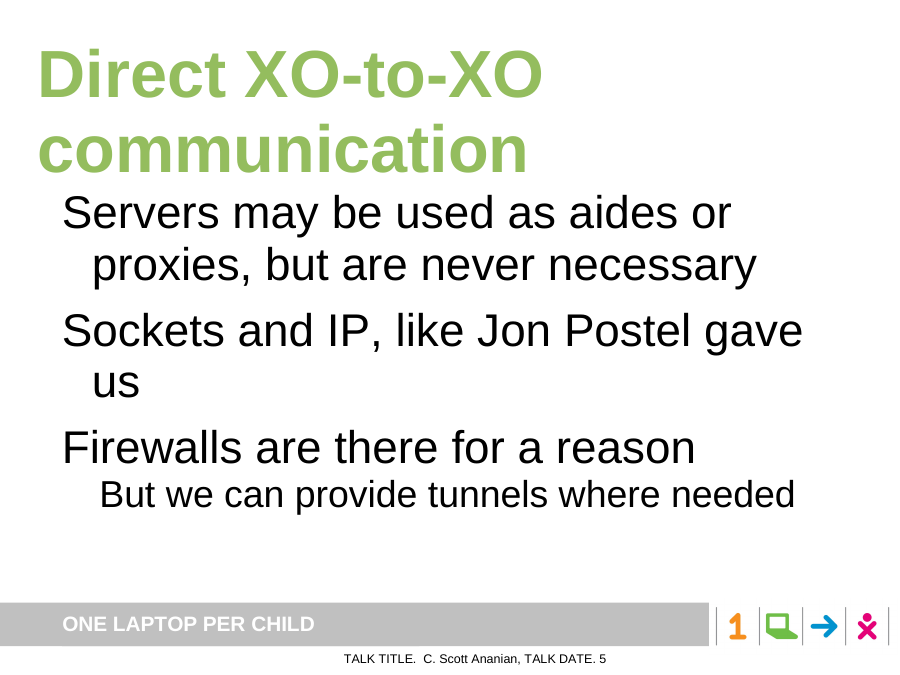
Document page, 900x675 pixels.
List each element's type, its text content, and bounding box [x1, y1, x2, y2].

title Direct XO-to-XO communication [37, 37, 856, 211]
picture [844, 598, 898, 655]
list Servers may be used as aides or proxies, but are never necessary Sockets and IP, like Jon Postel gave us Firewalls are there for a reason But we can provide tunnels where needed [61, 187, 844, 675]
